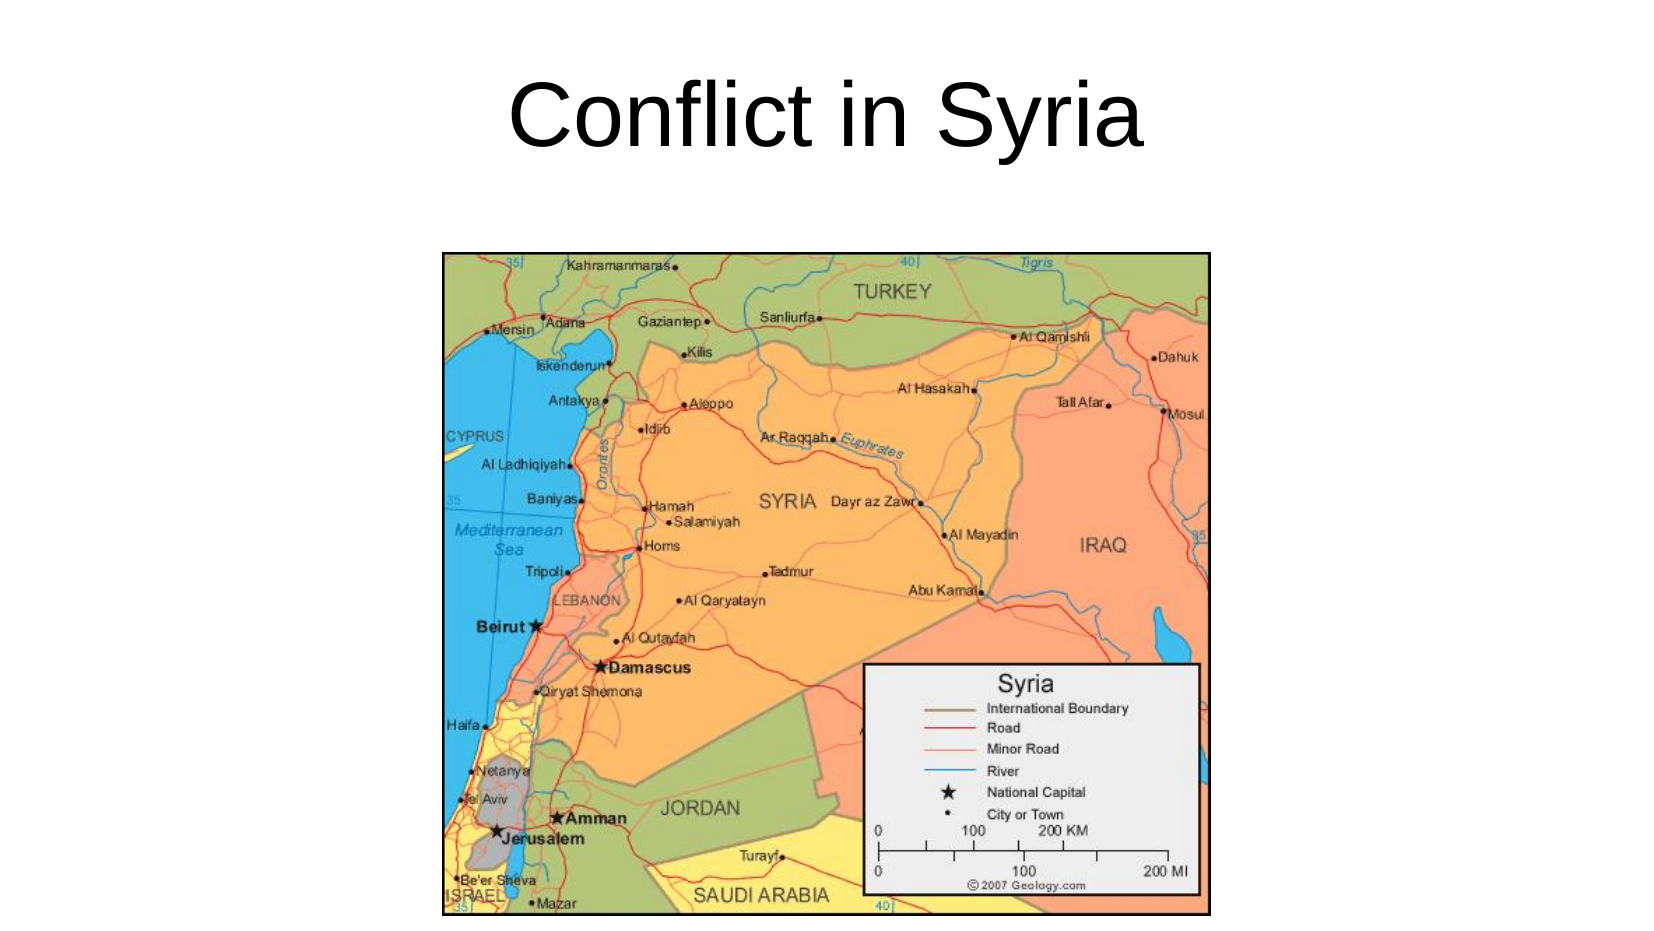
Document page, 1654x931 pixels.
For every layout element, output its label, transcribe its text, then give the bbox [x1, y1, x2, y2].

title Conflict in Syria [82, 37, 1571, 193]
picture [442, 252, 1211, 916]
